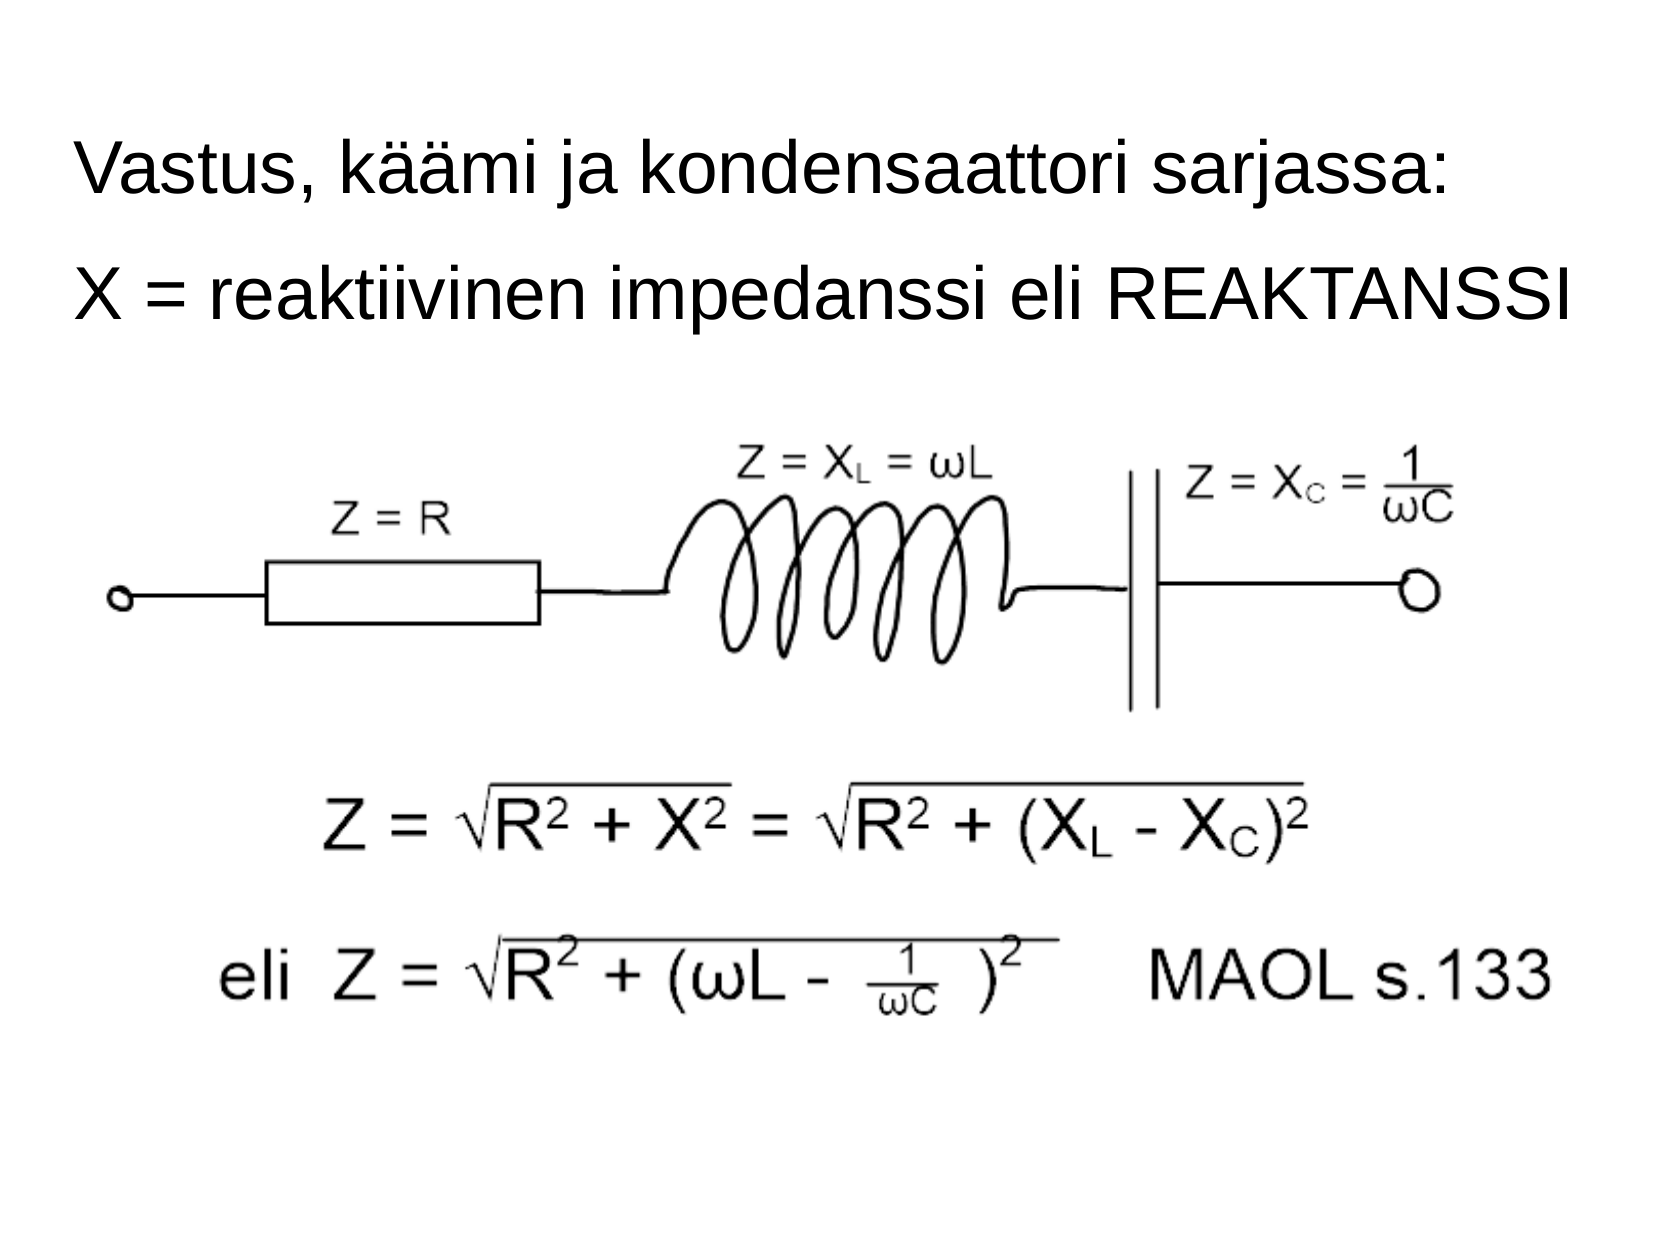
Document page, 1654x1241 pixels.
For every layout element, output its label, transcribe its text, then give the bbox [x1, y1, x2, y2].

text_box Vastus, käämi ja kondensaattori sarjassa: X = reaktiivinen impedanssi eli REAKTANSSI [59, 118, 1591, 343]
picture [54, 366, 1619, 1059]
